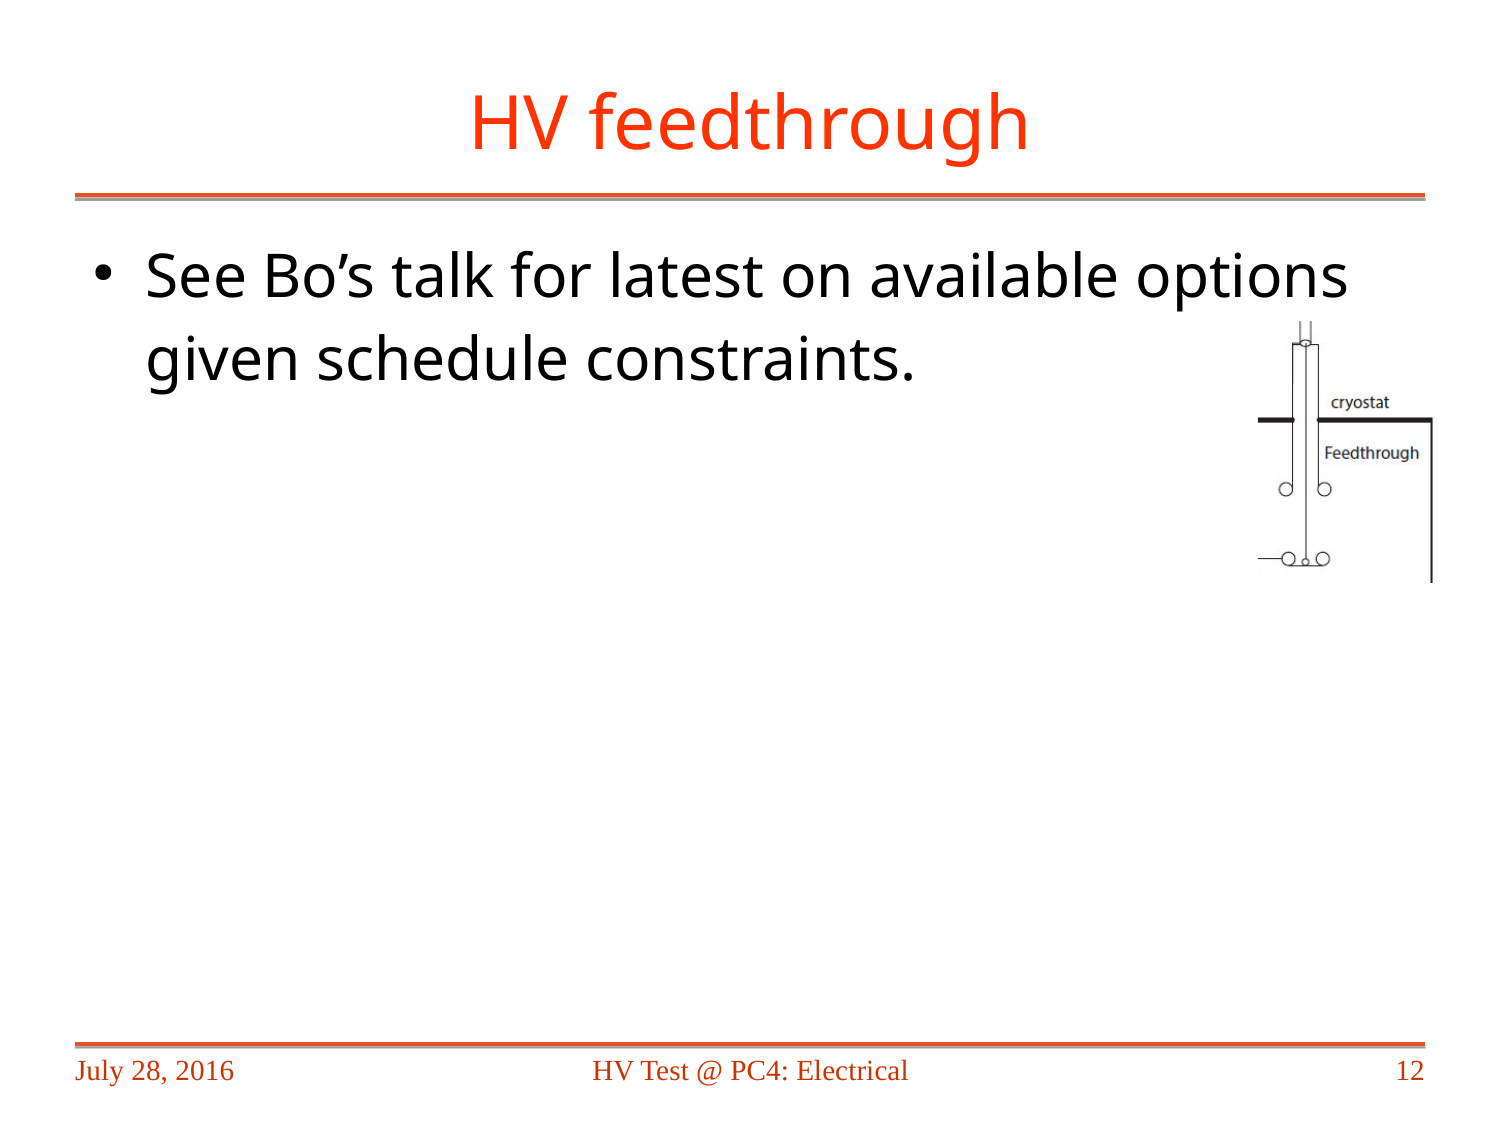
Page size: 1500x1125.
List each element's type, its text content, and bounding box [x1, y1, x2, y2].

picture [1257, 321, 1439, 583]
list See Bo’s talk for latest on available options given schedule constraints. [75, 232, 1425, 1002]
title HV feedthrough [75, 44, 1425, 196]
